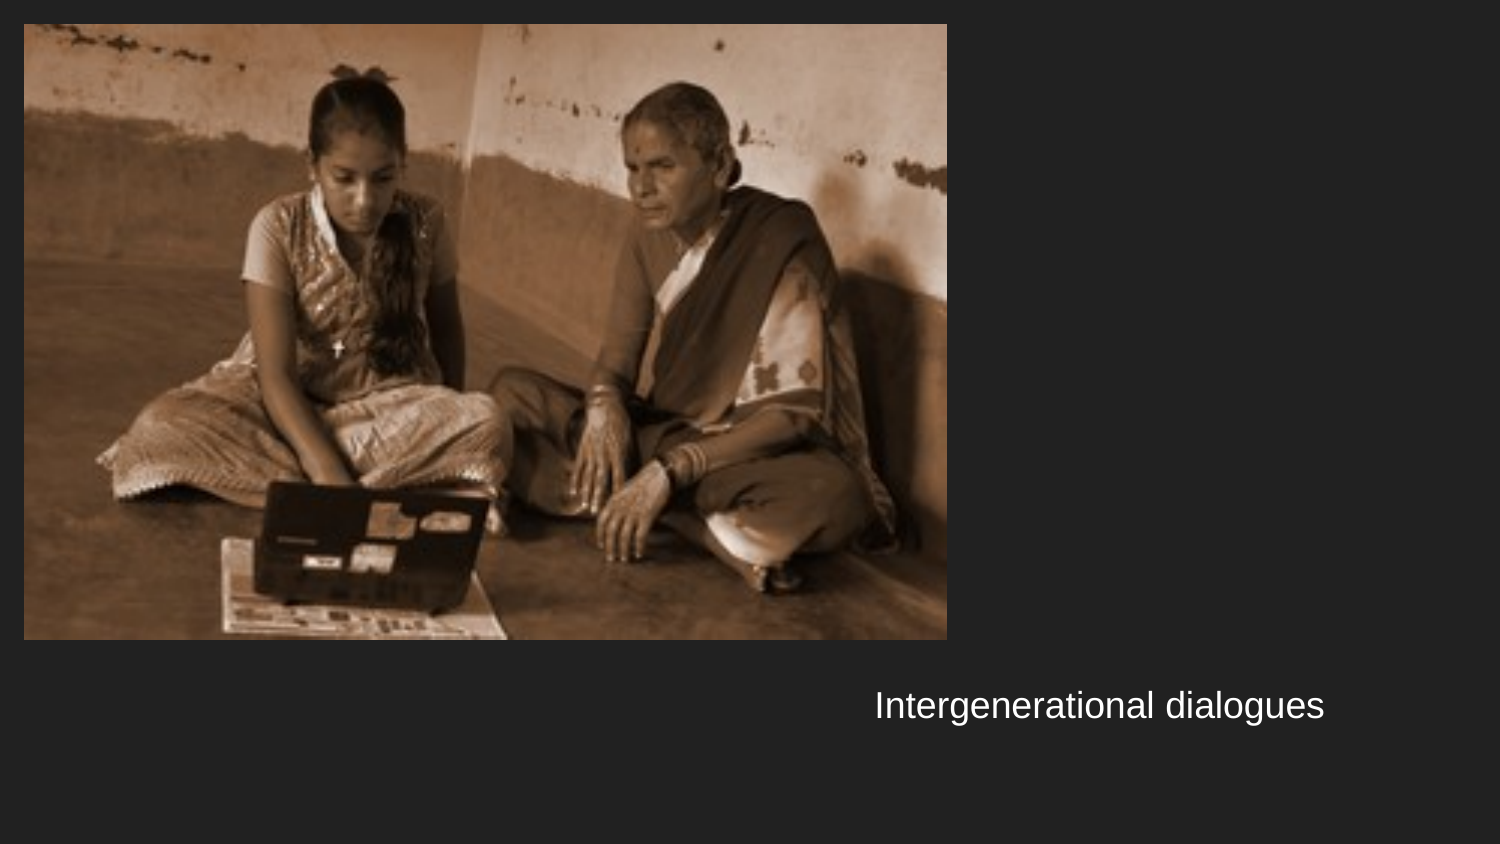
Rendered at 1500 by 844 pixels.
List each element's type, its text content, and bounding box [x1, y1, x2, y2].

title Intergenerational dialogues [859, 666, 1500, 761]
picture [24, 24, 947, 640]
